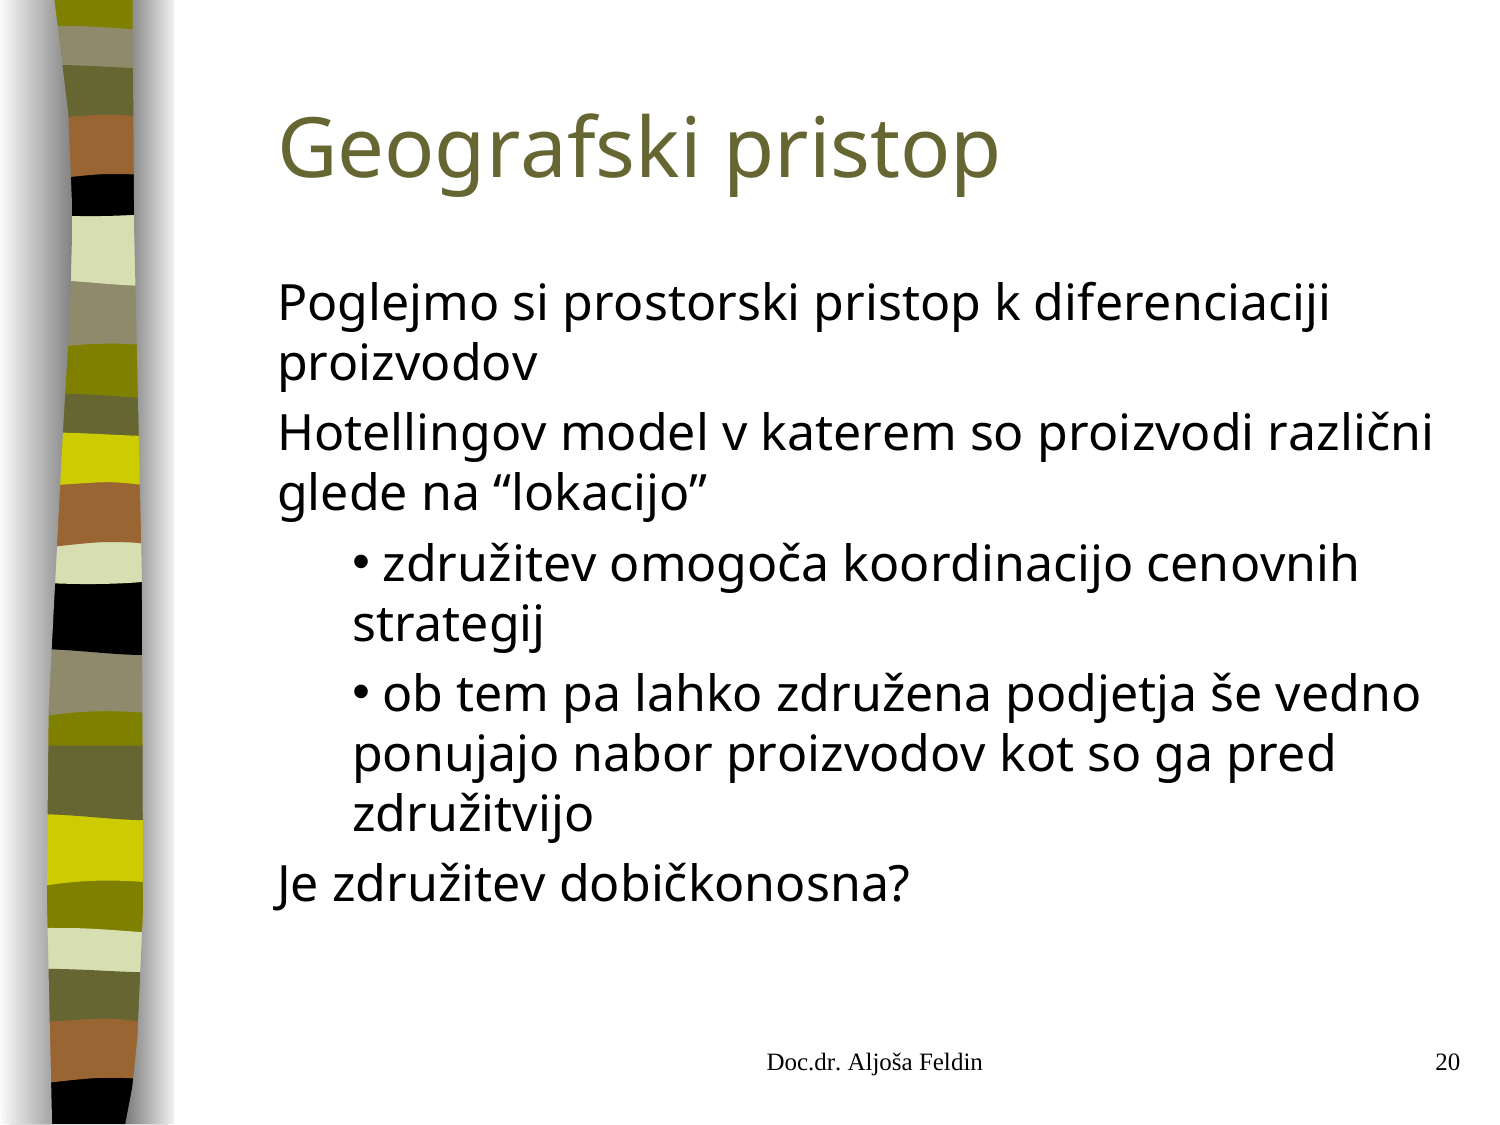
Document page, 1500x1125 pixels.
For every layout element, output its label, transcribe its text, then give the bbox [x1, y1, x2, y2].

text_box Doc.dr. Aljoša Feldin [637, 1037, 1113, 1101]
text_box Geografski pristop [262, 24, 1476, 203]
text_box Poglejmo si prostorski pristop k diferenciaciji proizvodov Hotellingov model v katerem so proizvodi različni glede na “lokacijo” združitev omogoča koordinacijo cenovnih strategij ob tem pa lahko združena podjetja še vedno ponujajo nabor proizvodov kot so ga pred združitvijo Je združitev dobičkonosna? [262, 262, 1476, 1026]
text_box <number> [1162, 1037, 1476, 1101]
